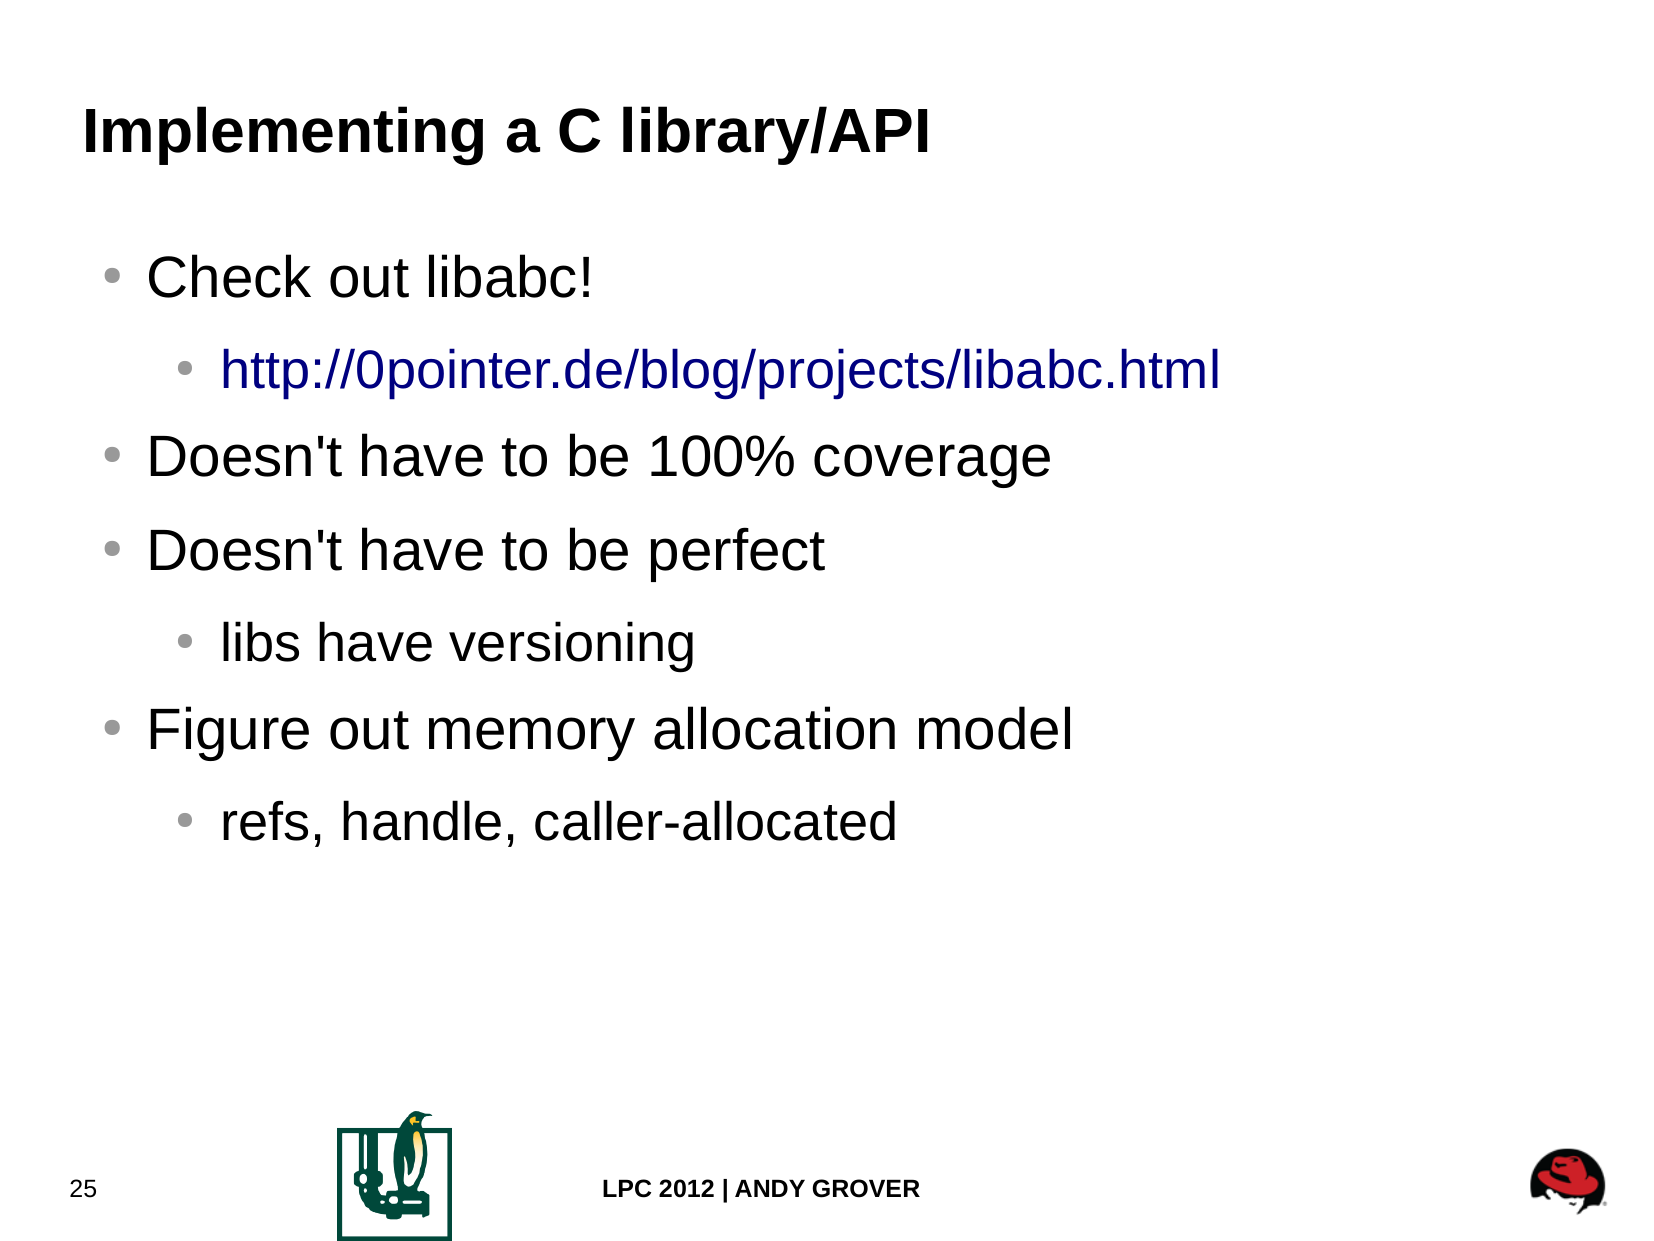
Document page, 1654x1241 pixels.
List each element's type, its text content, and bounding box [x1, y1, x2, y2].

list Check out libabc! http://0pointer.de/blog/projects/libabc.html Doesn't have to be 100% coverage Doesn't have to be perfect libs have versioning Figure out memory allocation model refs, handle, caller-allocated [86, 244, 1576, 1039]
title Implementing a C library/API [82, 37, 1571, 226]
picture [1529, 1146, 1613, 1224]
picture [337, 1111, 452, 1241]
